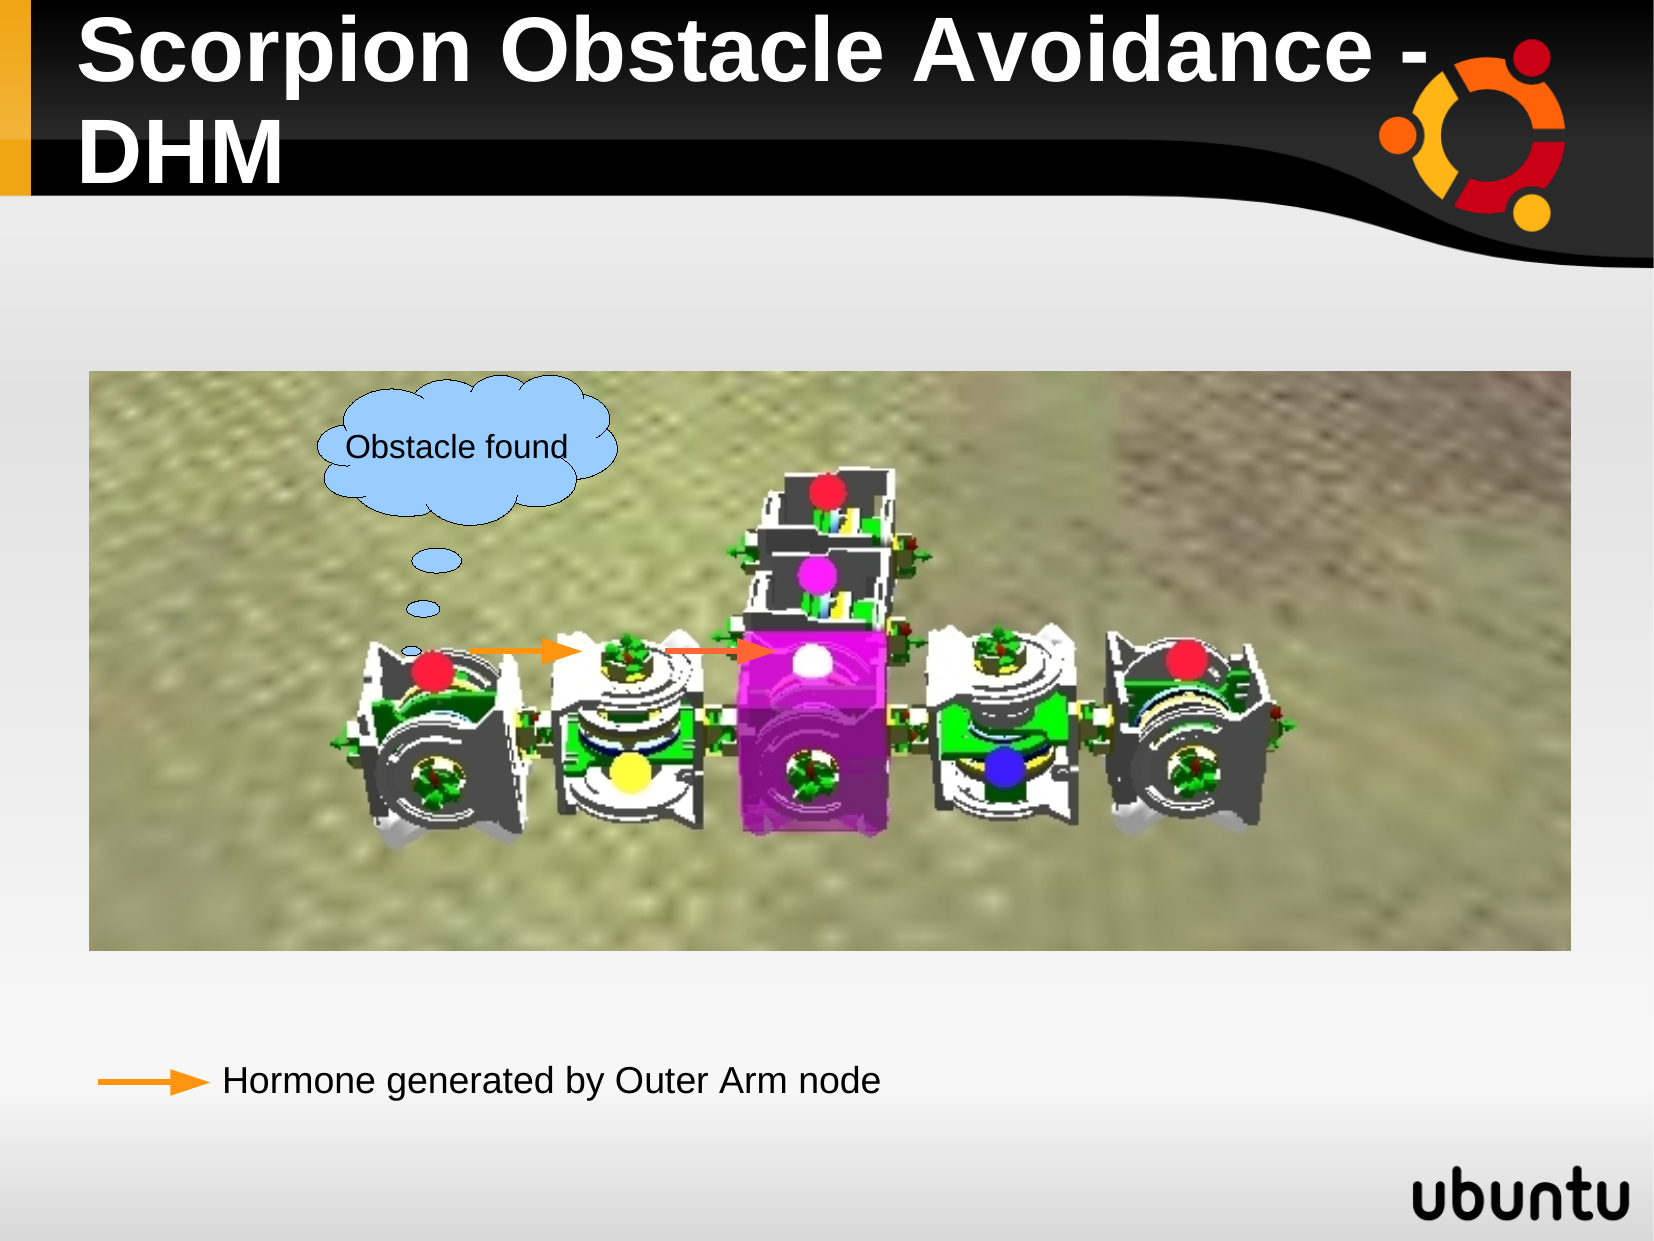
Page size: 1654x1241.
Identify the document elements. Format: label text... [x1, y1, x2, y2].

title Scorpion Obstacle Avoidance - DHM [76, 0, 1565, 204]
text_box Obstacle found [411, 548, 462, 574]
picture [0, 0, 1654, 1241]
text_box Obstacle found [406, 600, 440, 618]
text_box Obstacle found [317, 375, 618, 526]
text_box Hormone generated by Outer Arm node [207, 1051, 920, 1109]
